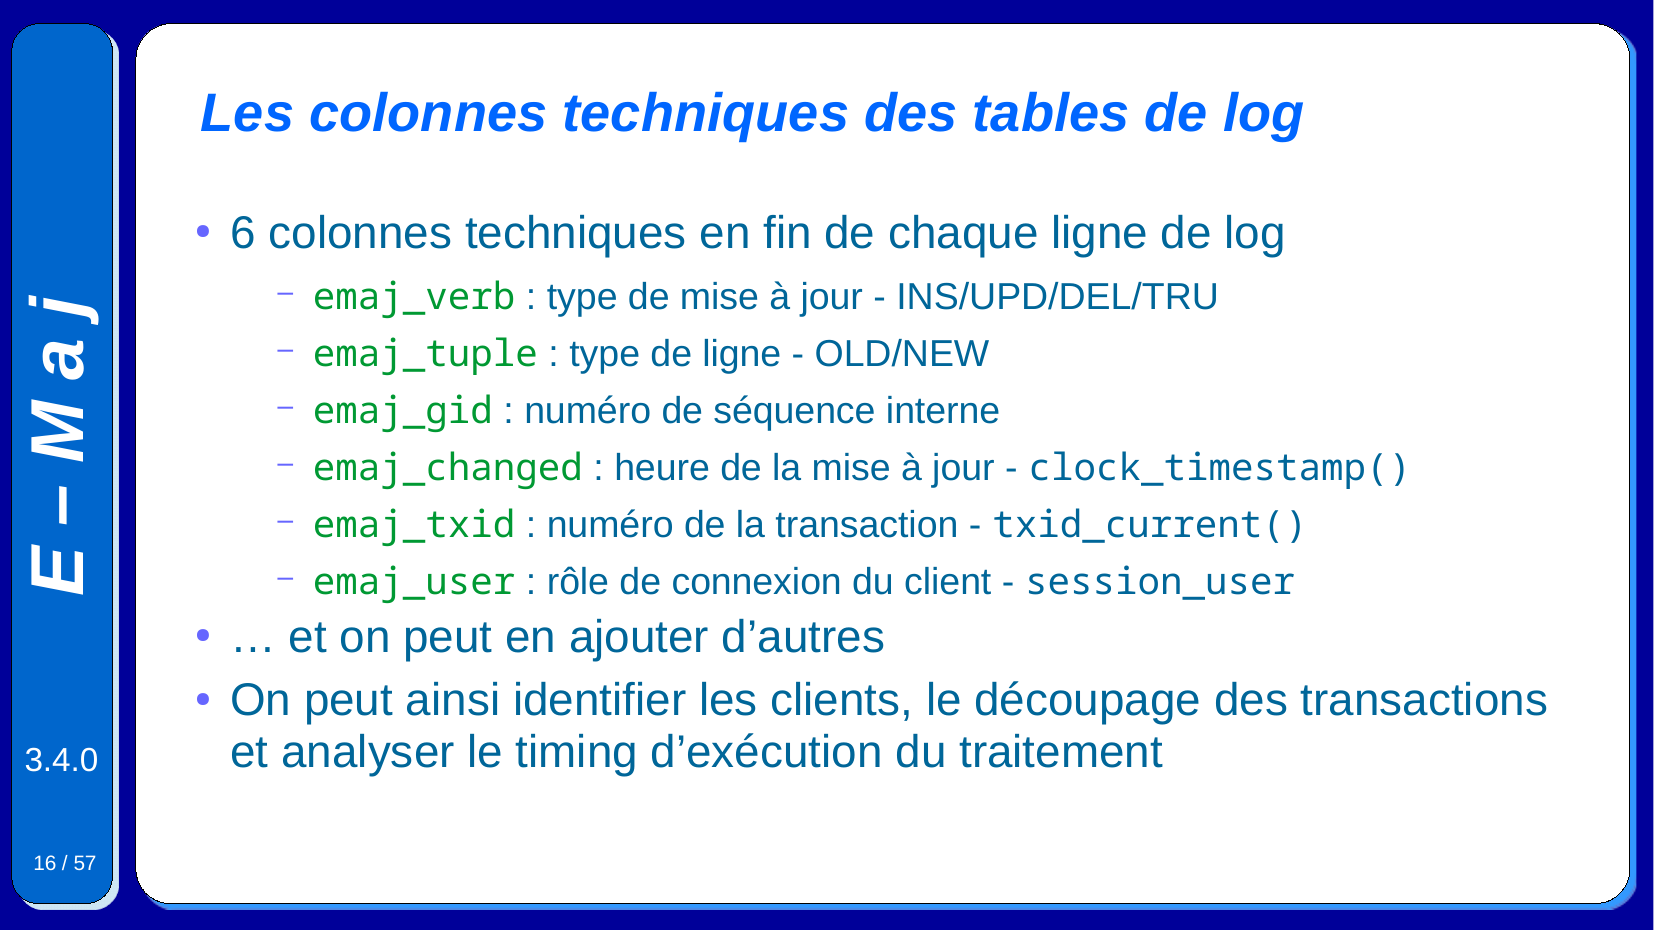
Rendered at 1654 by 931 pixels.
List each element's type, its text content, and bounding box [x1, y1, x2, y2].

title Les colonnes techniques des tables de log [200, 34, 1575, 191]
list 6 colonnes techniques en fin de chaque ligne de log emaj_verb : type de mise à jour - INS/UPD/DEL/TRU emaj_tuple : type de ligne - OLD/NEW emaj_gid : numéro de séquence interne emaj_changed : heure de la mise à jour - clock_timestamp() emaj_txid : numéro de la transaction - txid_current() emaj_user : rôle de connexion du client - session_user … et on peut en ajouter d’autres On peut ainsi identifier les clients, le découpage des transactions et analyser le timing d’exécution du traitement [177, 206, 1587, 846]
